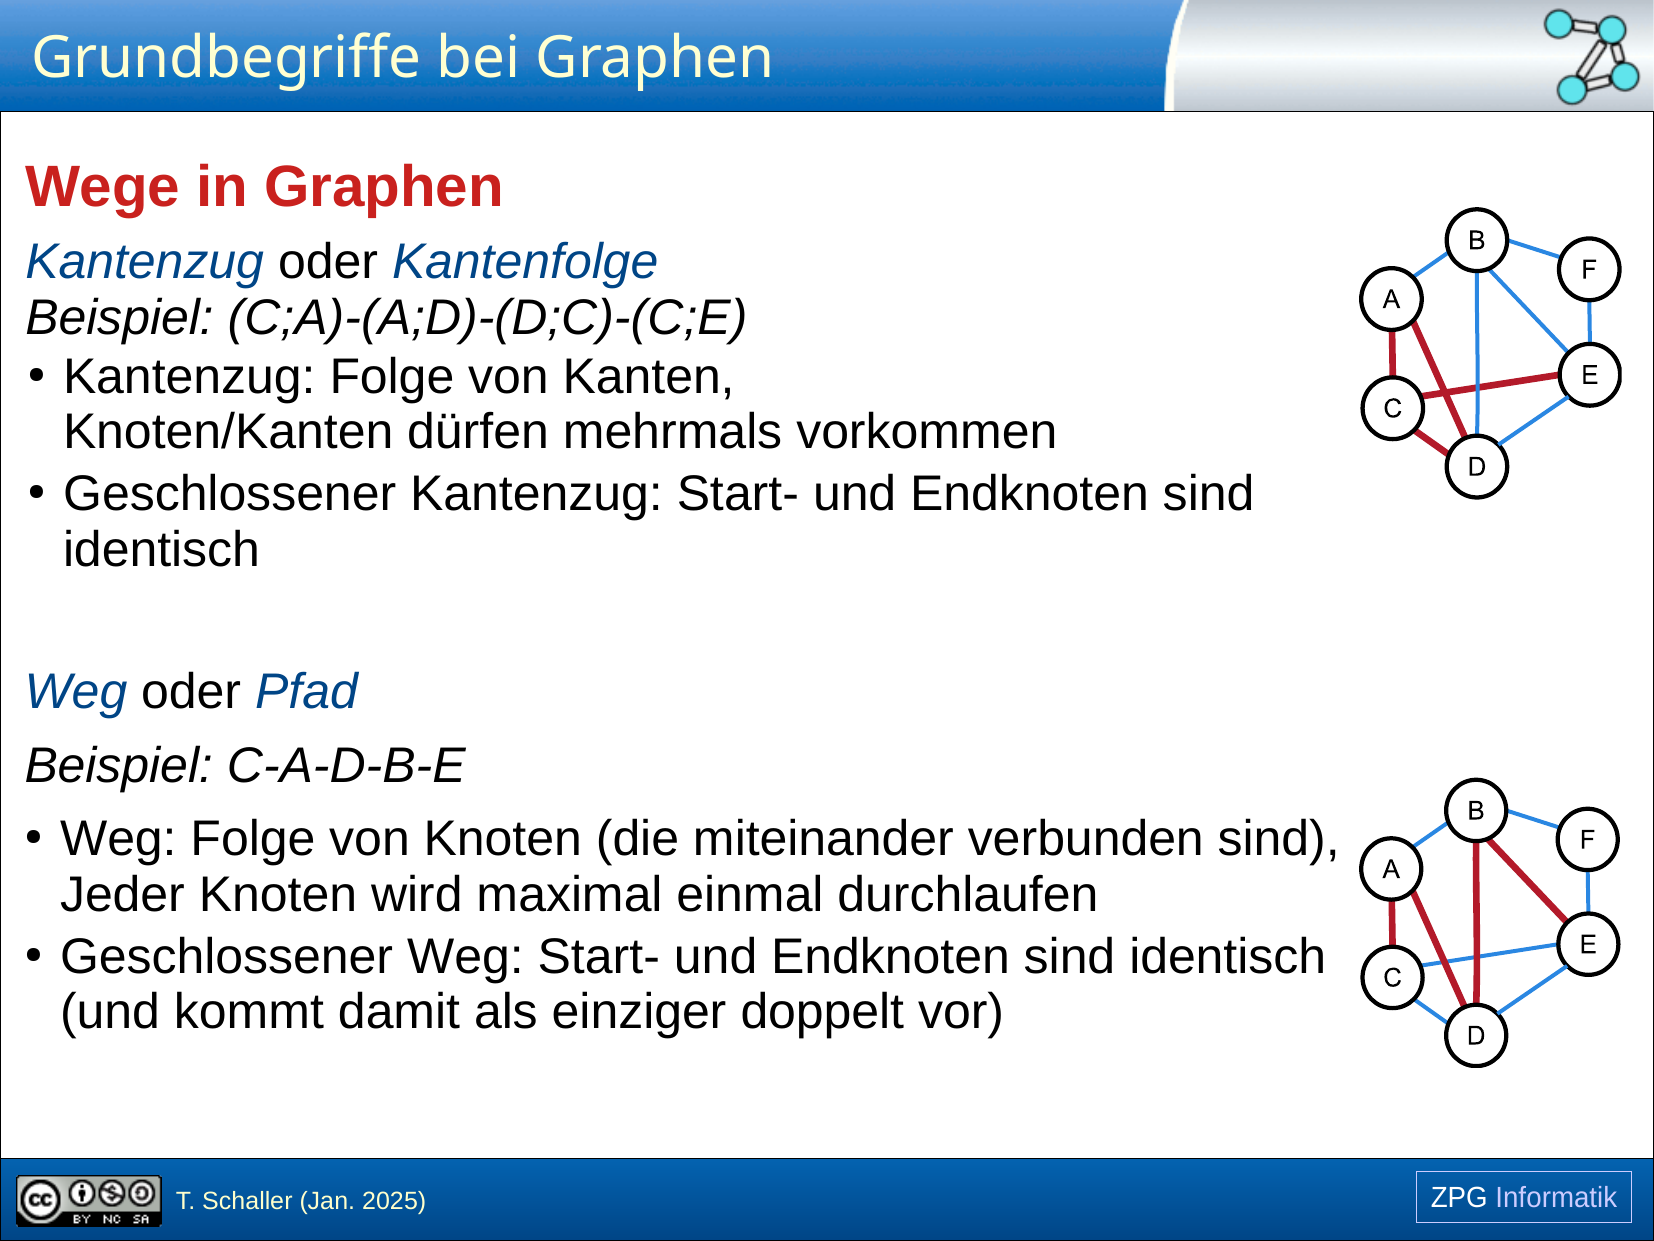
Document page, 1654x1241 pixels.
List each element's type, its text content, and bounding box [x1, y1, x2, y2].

text_box Kantenzug oder Kantenfolge Beispiel: (C;A)-(A;D)-(D;C)-(C;E) [25, 233, 976, 581]
picture [16, 1175, 162, 1227]
text_box Wege in Graphen [25, 153, 894, 221]
title Grundbegriffe bei Graphen [31, 16, 1151, 94]
text_box Kantenzug: Folge von Kanten, Knoten/Kanten dürfen mehrmals vorkommen Geschlossener Kantenzug: Start- und Endknoten sind identisch [27, 347, 1443, 756]
picture [1359, 207, 1622, 500]
text_box Weg oder Pfad Beispiel: C-A-D-B-E Weg: Folge von Knoten (die miteinander verbunden sind), Jeder Knoten wird maximal einmal durchlaufen Geschlossener Weg: Start- und Endknoten sind identisch (und kommt damit als einziger doppelt vor) [24, 663, 1440, 1219]
picture [0, 0, 1654, 111]
picture [1440, 777, 1635, 1068]
